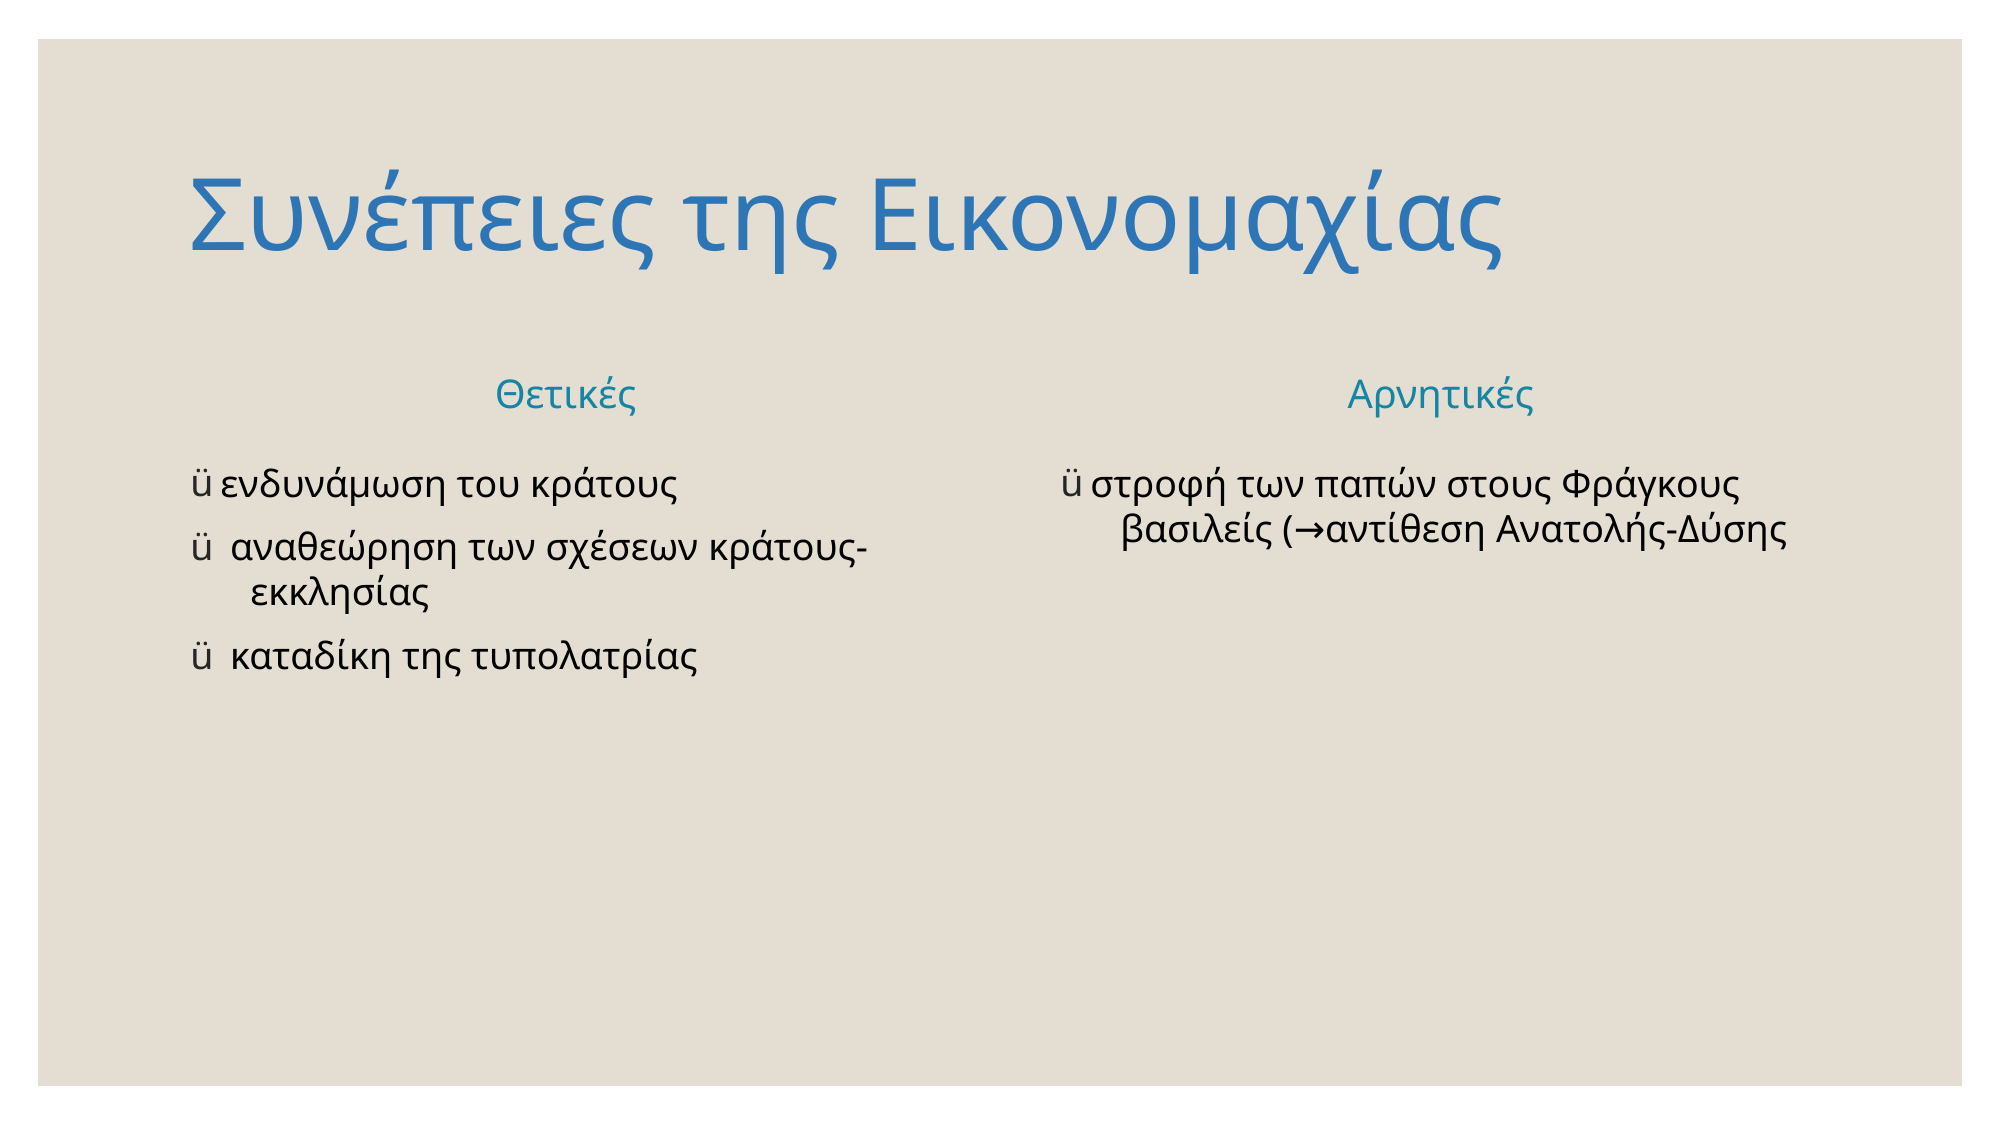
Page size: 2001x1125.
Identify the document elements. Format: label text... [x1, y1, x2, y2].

list Θετικές [175, 340, 956, 446]
list στροφή των παπών στους Φράγκους βασιλείς (→αντίθεση Ανατολής-Δύσης [1045, 452, 1826, 978]
list Αρνητικές [1045, 340, 1826, 446]
title Συνέπειες της Εικονομαχίας [174, 105, 1825, 331]
list ενδυνάμωση του κράτους αναθεώρηση των σχέσεων κράτους- εκκλησίας καταδίκη της τυπολατρίας [175, 452, 956, 978]
